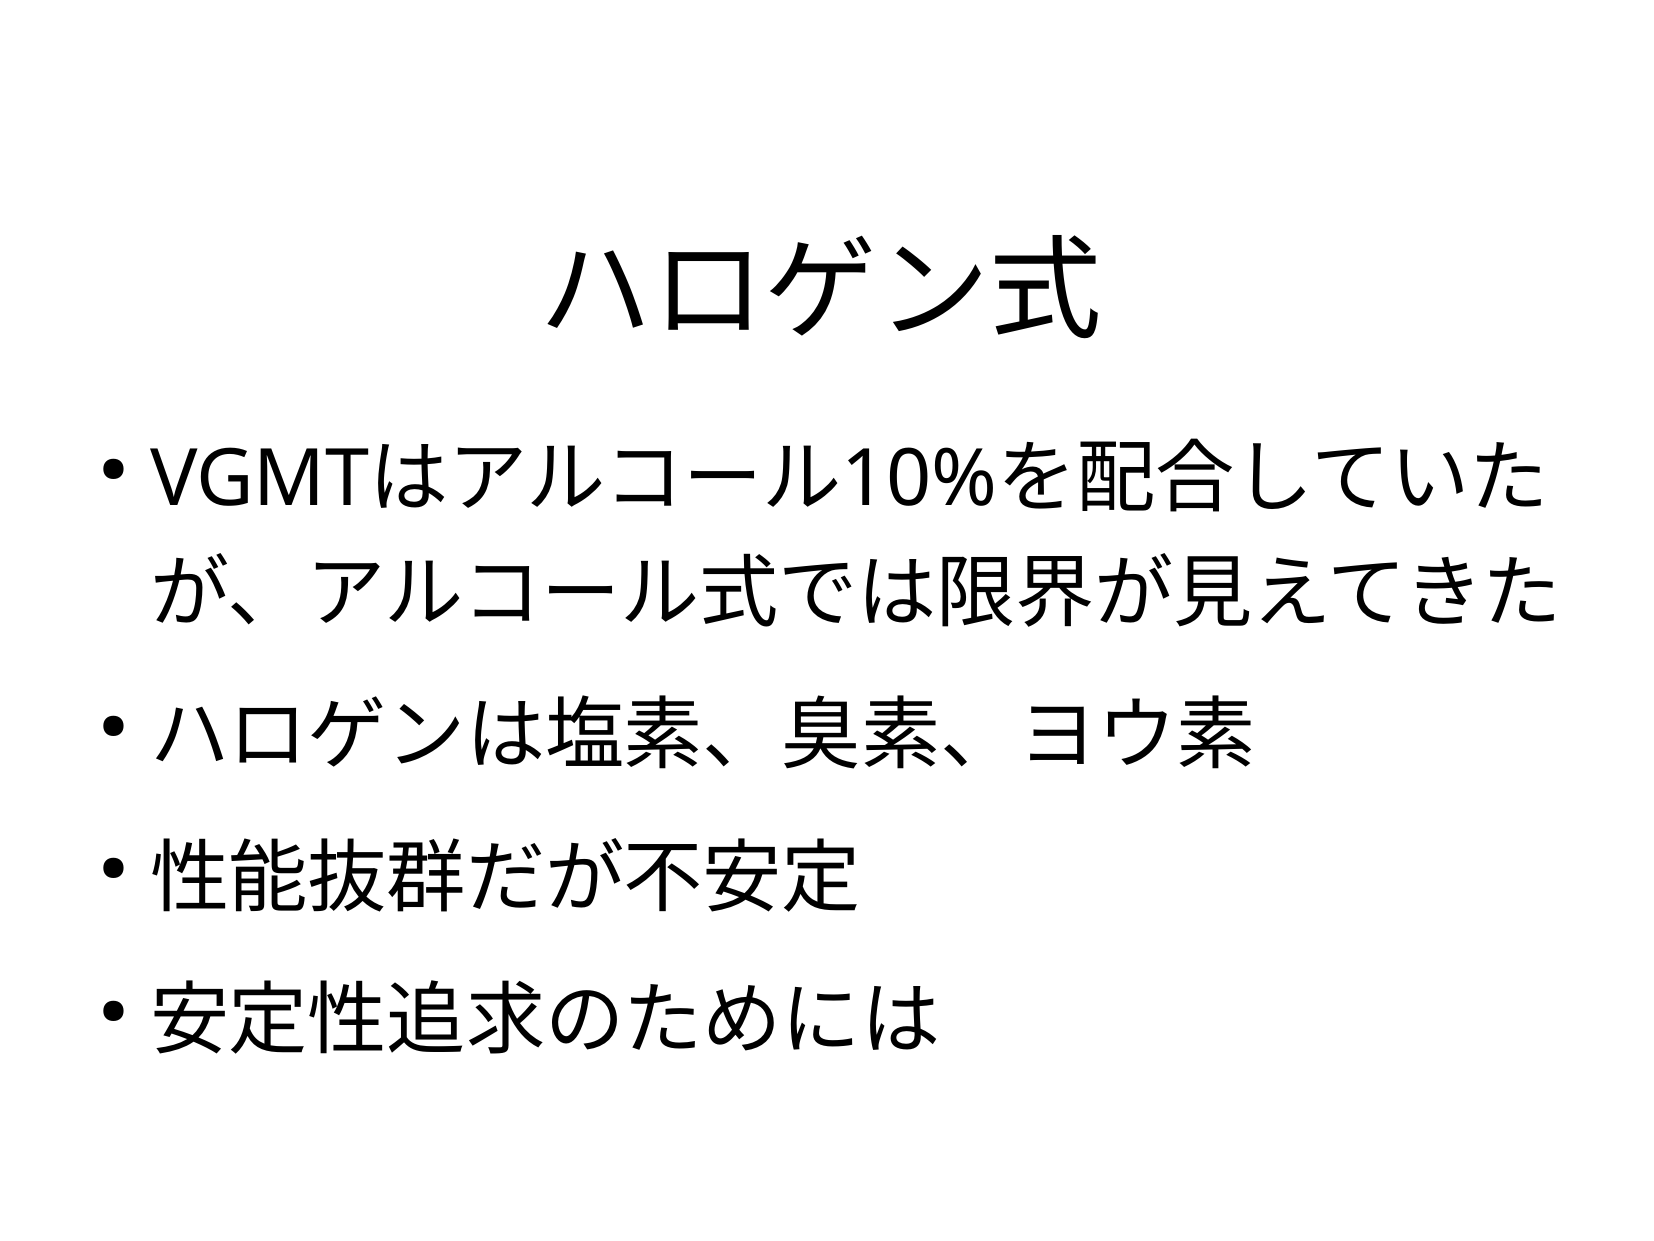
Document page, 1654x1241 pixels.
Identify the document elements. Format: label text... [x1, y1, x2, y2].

list VGMTはアルコール10%を配合していたが、アルコール式では限界が見えてきた ハロゲンは塩素、臭素、ヨウ素 性能抜群だが不安定 安定性追求のためには [82, 413, 1571, 1109]
title ハロゲン式 [76, 176, 1565, 384]
